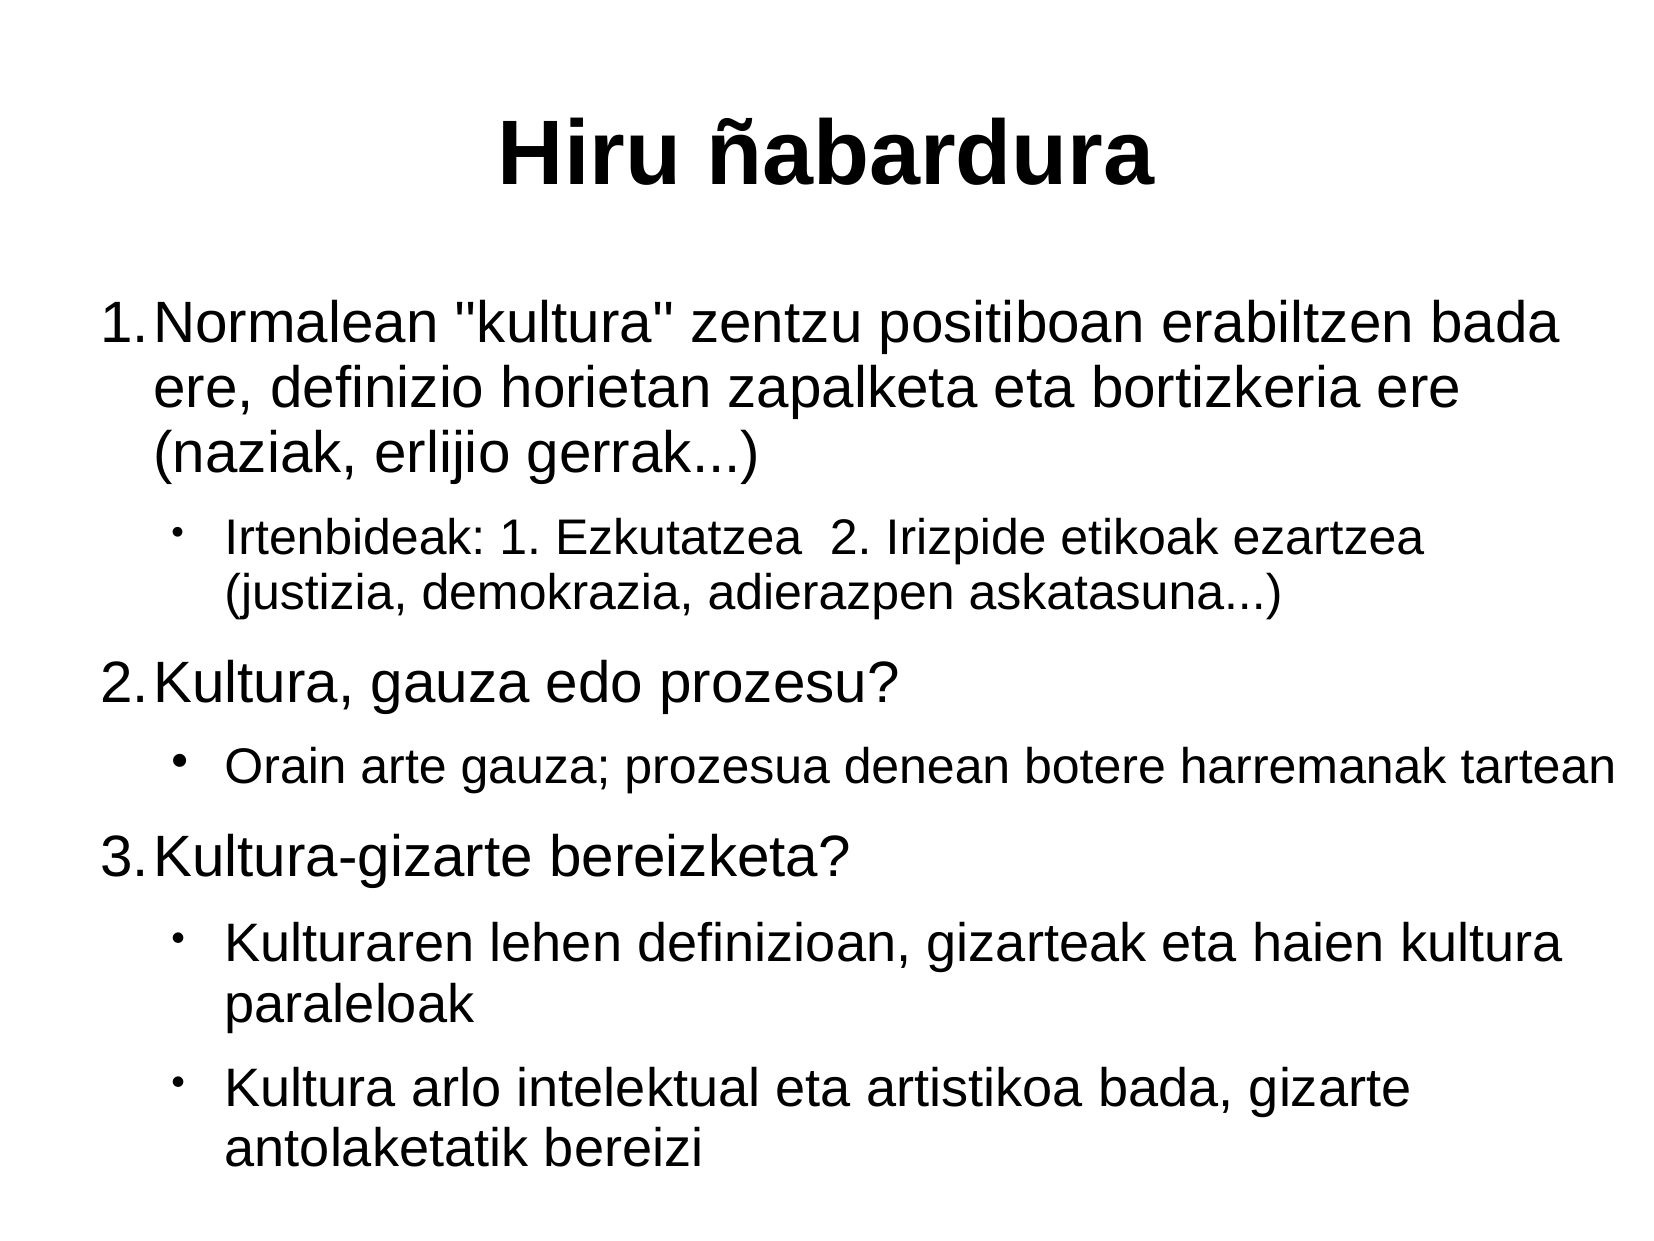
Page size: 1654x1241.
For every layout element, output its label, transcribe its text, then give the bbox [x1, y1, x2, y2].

list Normalean ''kultura'' zentzu positiboan erabiltzen bada ere, definizio horietan zapalketa eta bortizkeria ere (naziak, erlijio gerrak...) Irtenbideak: 1. Ezkutatzea 2. Irizpide etikoak ezartzea (justizia, demokrazia, adierazpen askatasuna...) Kultura, gauza edo prozesu? Orain arte gauza; prozesua denean botere harremanak tartean Kultura-gizarte bereizketa? Kulturaren lehen definizioan, gizarteak eta haien kultura paraleloak Kultura arlo intelektual eta artistikoa bada, gizarte antolaketatik bereizi [82, 290, 1619, 1193]
title Hiru ñabardura [82, 49, 1571, 257]
